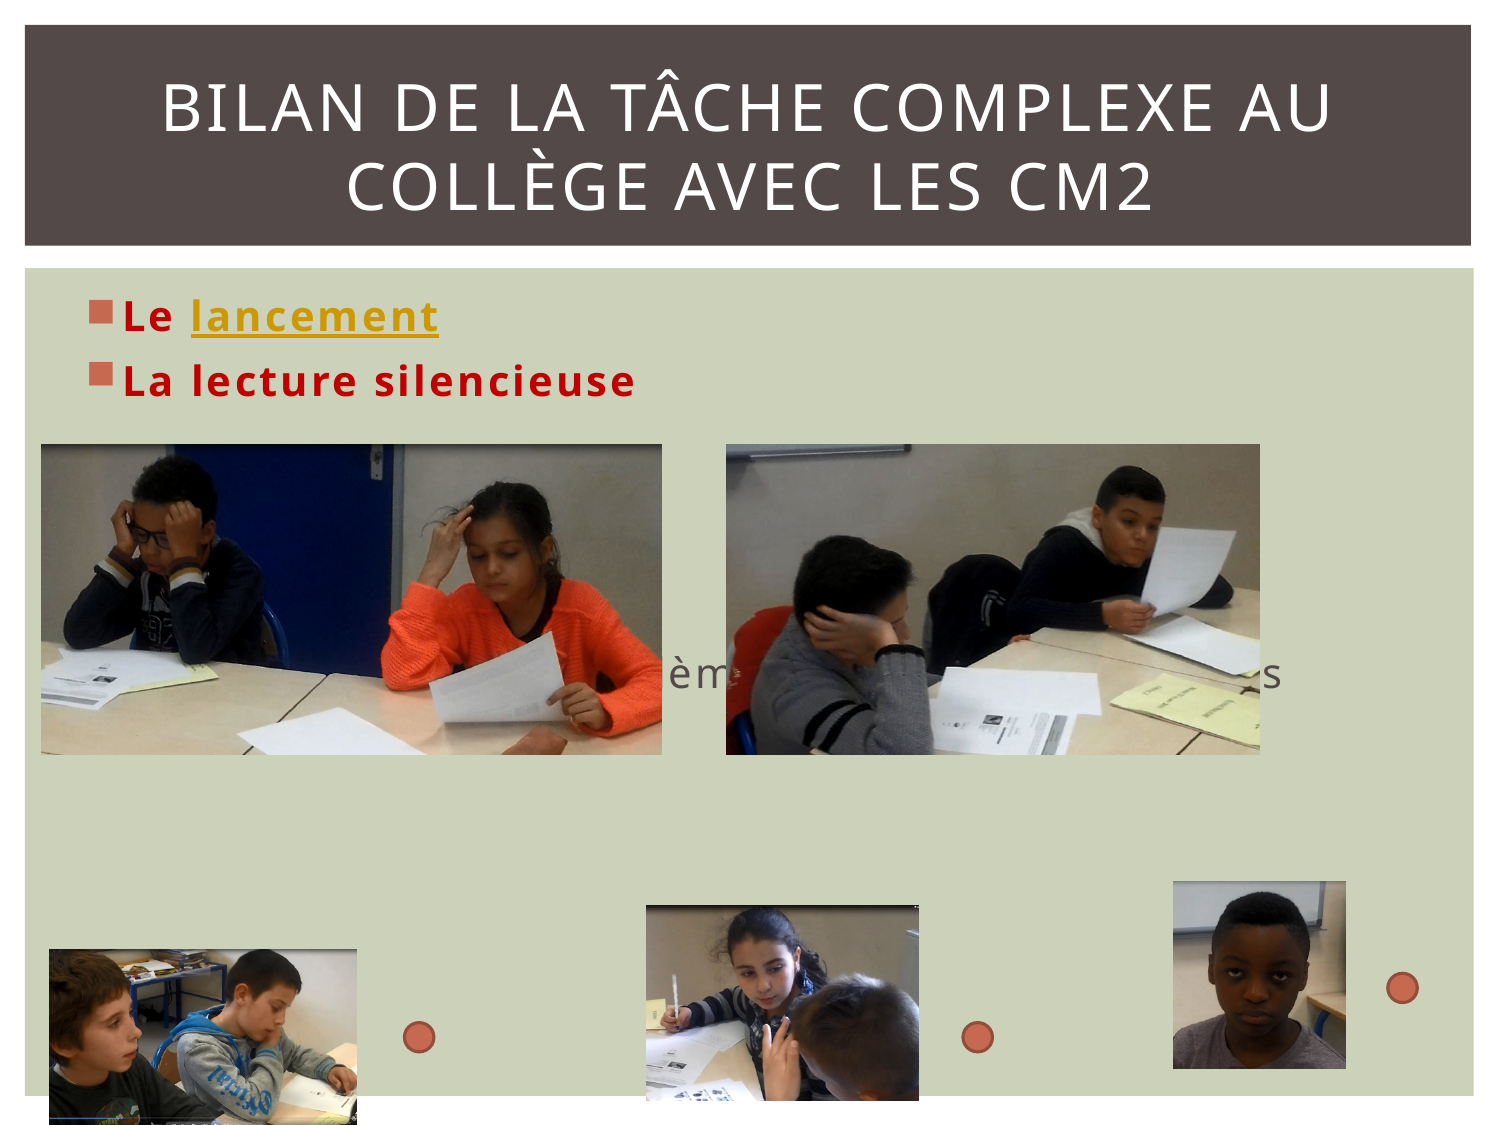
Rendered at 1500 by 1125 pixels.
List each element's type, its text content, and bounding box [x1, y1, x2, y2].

text_box [962, 1022, 993, 1052]
picture [646, 905, 919, 1101]
title Bilan de la tâche complexe au collège avec les CM2 [62, 58, 1438, 232]
picture [726, 444, 1260, 755]
text_box [1387, 973, 1418, 1003]
picture [41, 444, 662, 755]
list Le lancement La lecture silencieuse L’appropriation du problème et des différents écrits [62, 281, 1442, 1005]
picture [49, 949, 357, 1125]
text_box [404, 1022, 434, 1052]
picture [1173, 881, 1346, 1069]
